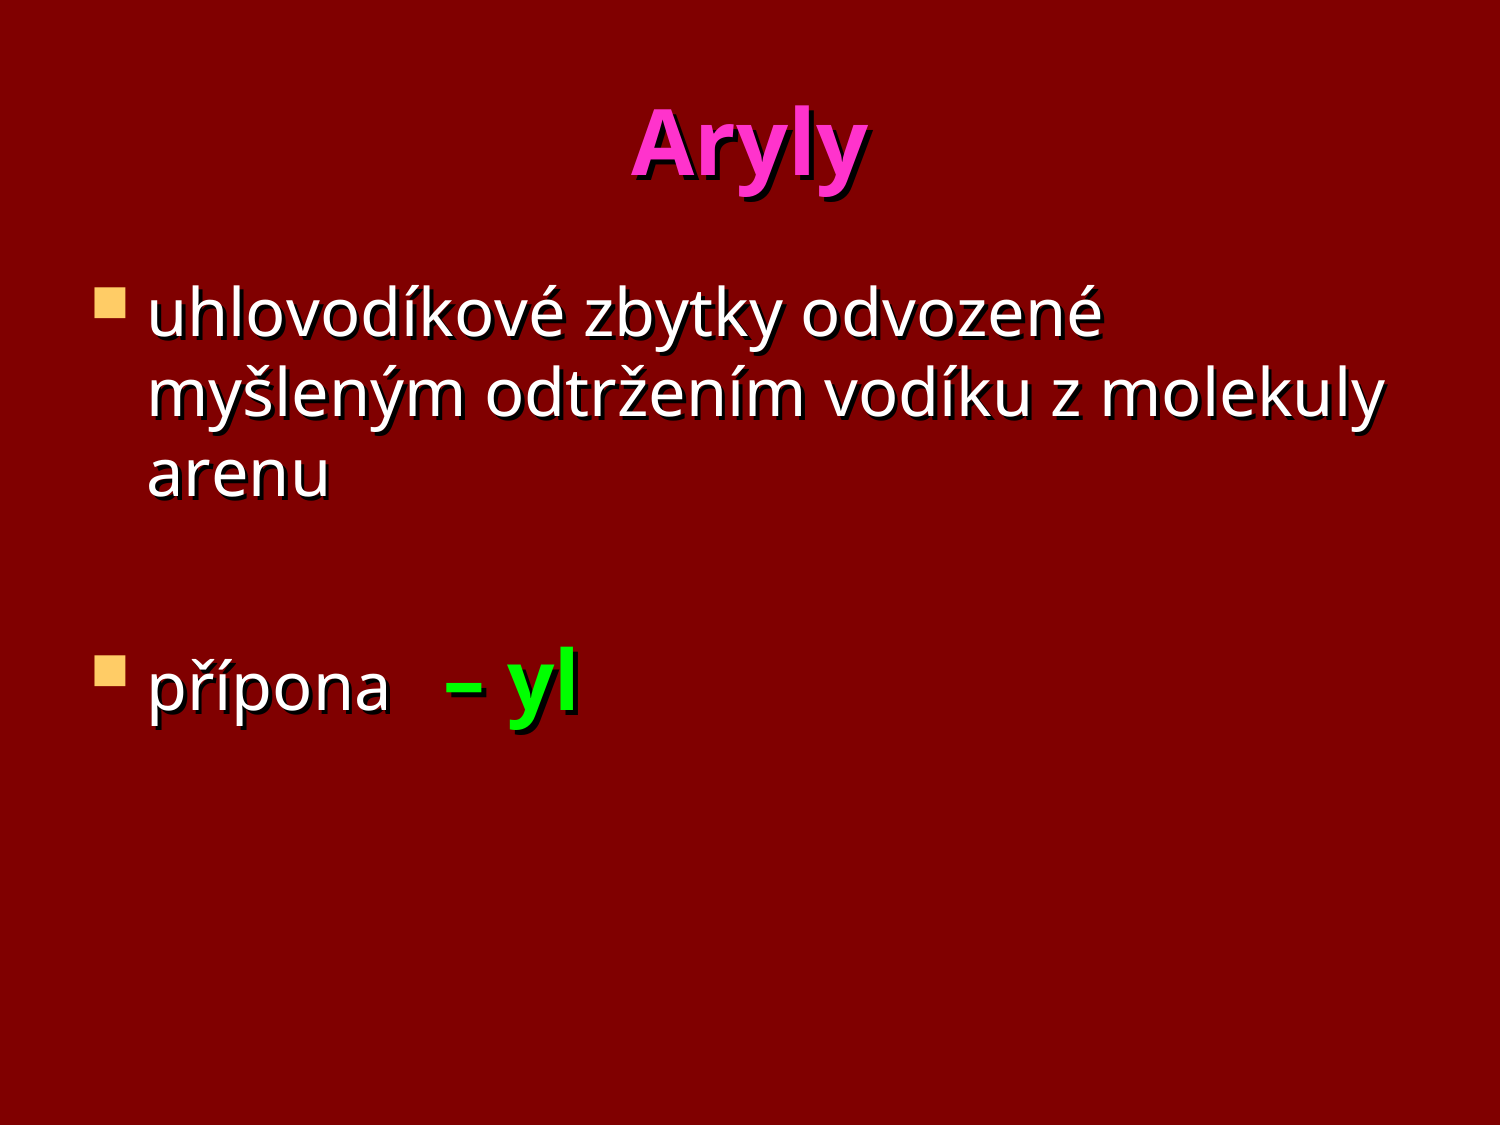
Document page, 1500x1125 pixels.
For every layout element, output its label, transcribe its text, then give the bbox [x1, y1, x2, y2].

list uhlovodíkové zbytky odvozené myšleným odtržením vodíku z molekuly arenu přípona – yl [75, 262, 1426, 1001]
title Aryly [75, 45, 1426, 233]
